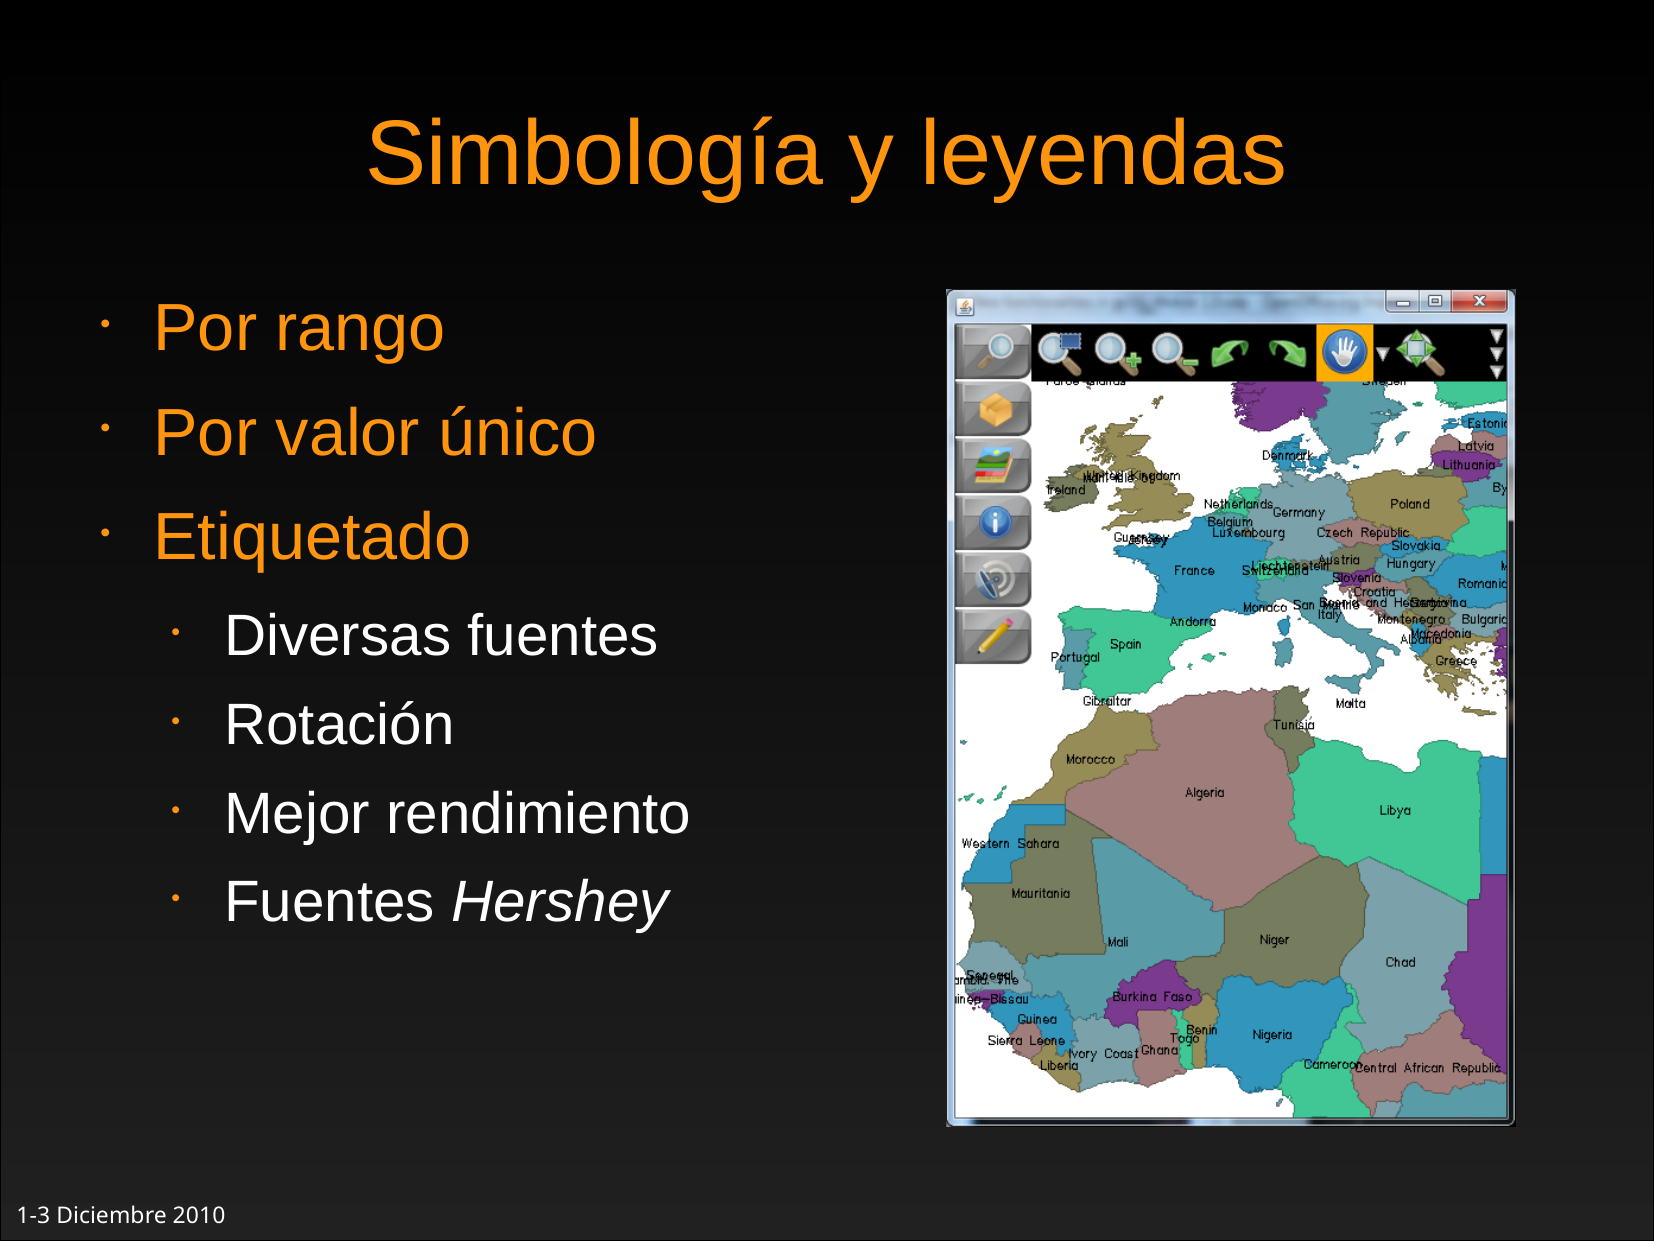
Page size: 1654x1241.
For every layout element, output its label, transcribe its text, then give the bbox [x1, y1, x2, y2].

picture [946, 289, 1516, 1127]
title Simbología y leyendas [82, 49, 1571, 257]
list Por rango Por valor único Etiquetado Diversas fuentes Rotación Mejor rendimiento Fuentes Hershey [82, 290, 809, 1109]
